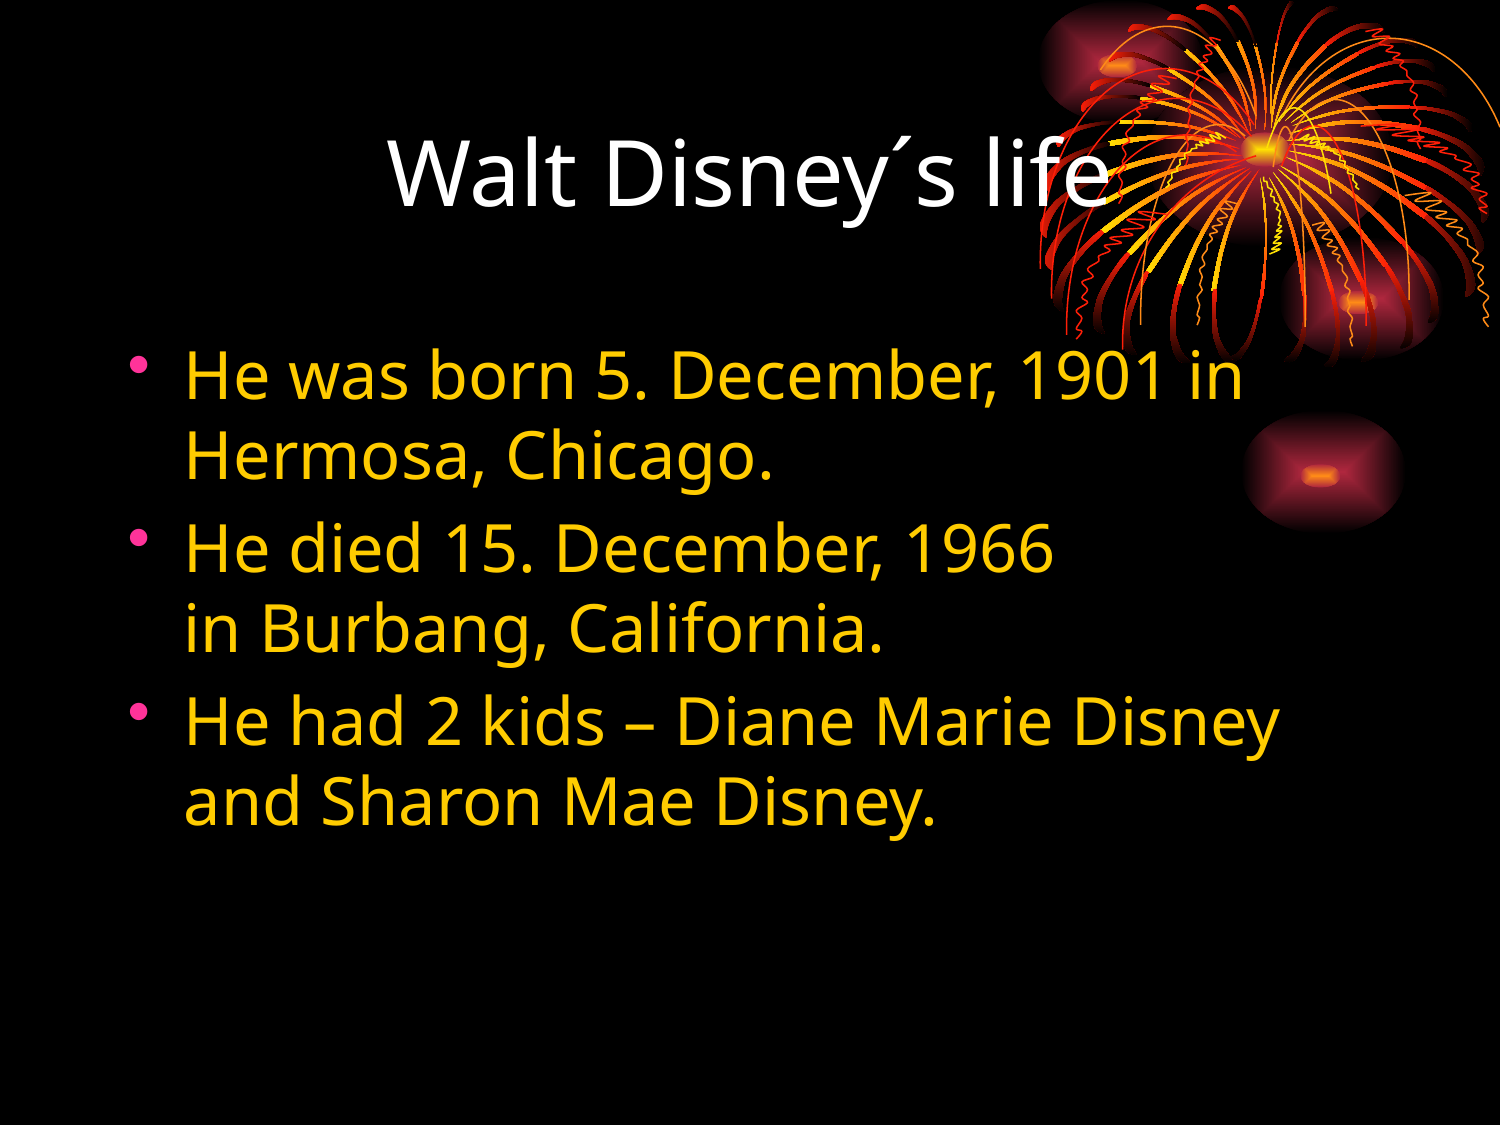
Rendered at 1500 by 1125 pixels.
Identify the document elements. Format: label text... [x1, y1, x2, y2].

title Walt Disney´s life [112, 49, 1388, 290]
list He was born 5. December, 1901 in Hermosa, Chicago. He died 15. December, 1966 in Burbang, California. He had 2 kids – Diane Marie Disney and Sharon Mae Disney. [112, 324, 1388, 1000]
